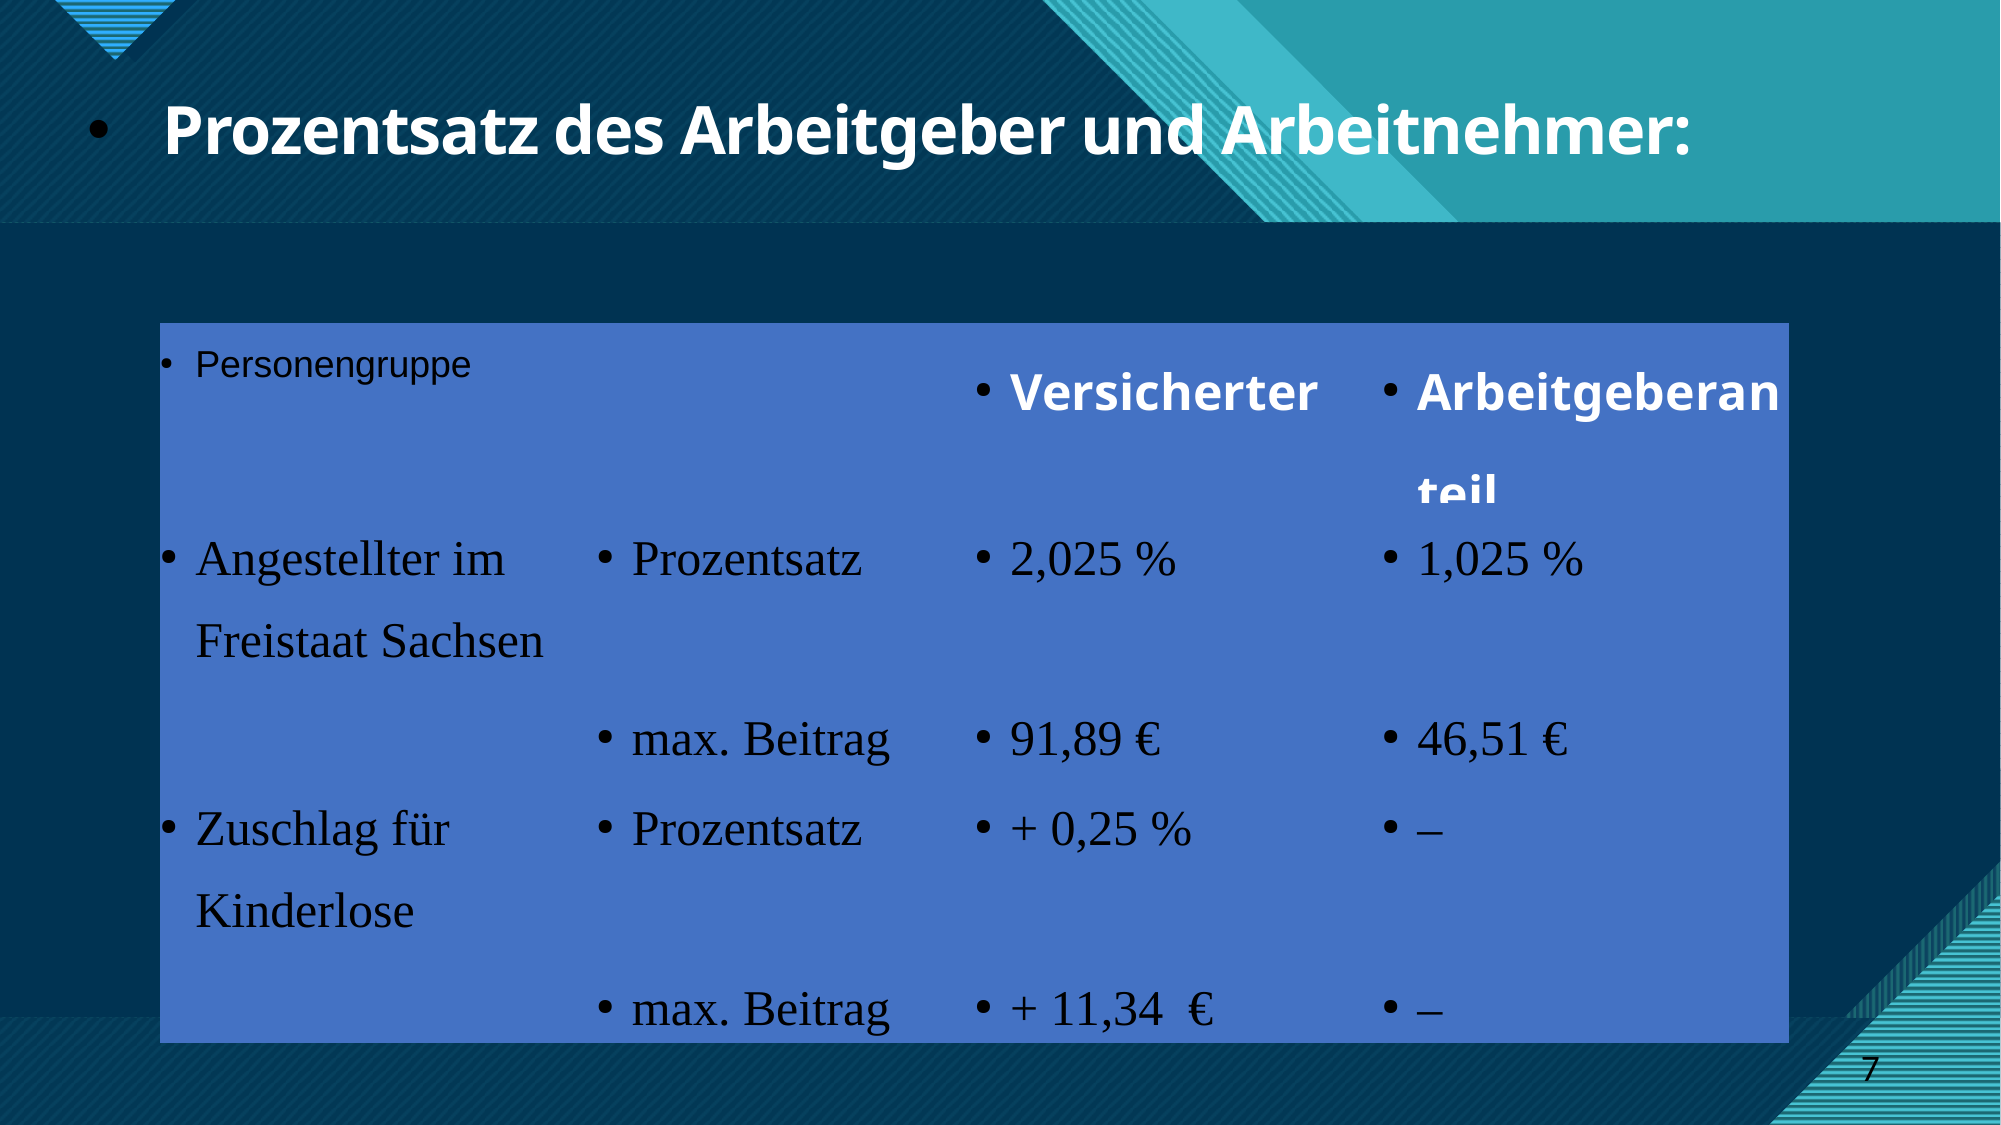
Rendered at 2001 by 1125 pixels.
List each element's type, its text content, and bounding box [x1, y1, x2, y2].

table_cell 91,89 € [975, 683, 1382, 773]
table_cell + 0,25 % [975, 773, 1382, 953]
table_cell [160, 683, 596, 773]
table_header Arbeitgeberanteil [1382, 323, 1789, 503]
table_cell 2,025 % [975, 503, 1382, 683]
table_cell Angestellter im Freistaat Sachsen [160, 503, 596, 683]
table_header Personengruppe [160, 323, 975, 503]
table_cell 1,025 % [1382, 503, 1789, 683]
table_cell Prozentsatz [596, 503, 975, 683]
table_cell max. Beitrag [596, 953, 975, 1043]
table_cell max. Beitrag [596, 683, 975, 773]
table_cell + 11,34 € [975, 953, 1382, 1043]
table_cell 46,51 € [1382, 683, 1789, 773]
table_cell Prozentsatz [596, 773, 975, 953]
table_header Versicherter [975, 323, 1382, 503]
title Prozentsatz des Arbeitgeber und Arbeitnehmer: [72, 89, 1913, 177]
table_cell [160, 953, 596, 1043]
text_box 7 [1845, 1035, 1913, 1096]
table_cell Zuschlag für Kinderlose [160, 773, 596, 953]
table_cell – [1382, 773, 1789, 953]
table_cell – [1382, 953, 1789, 1043]
